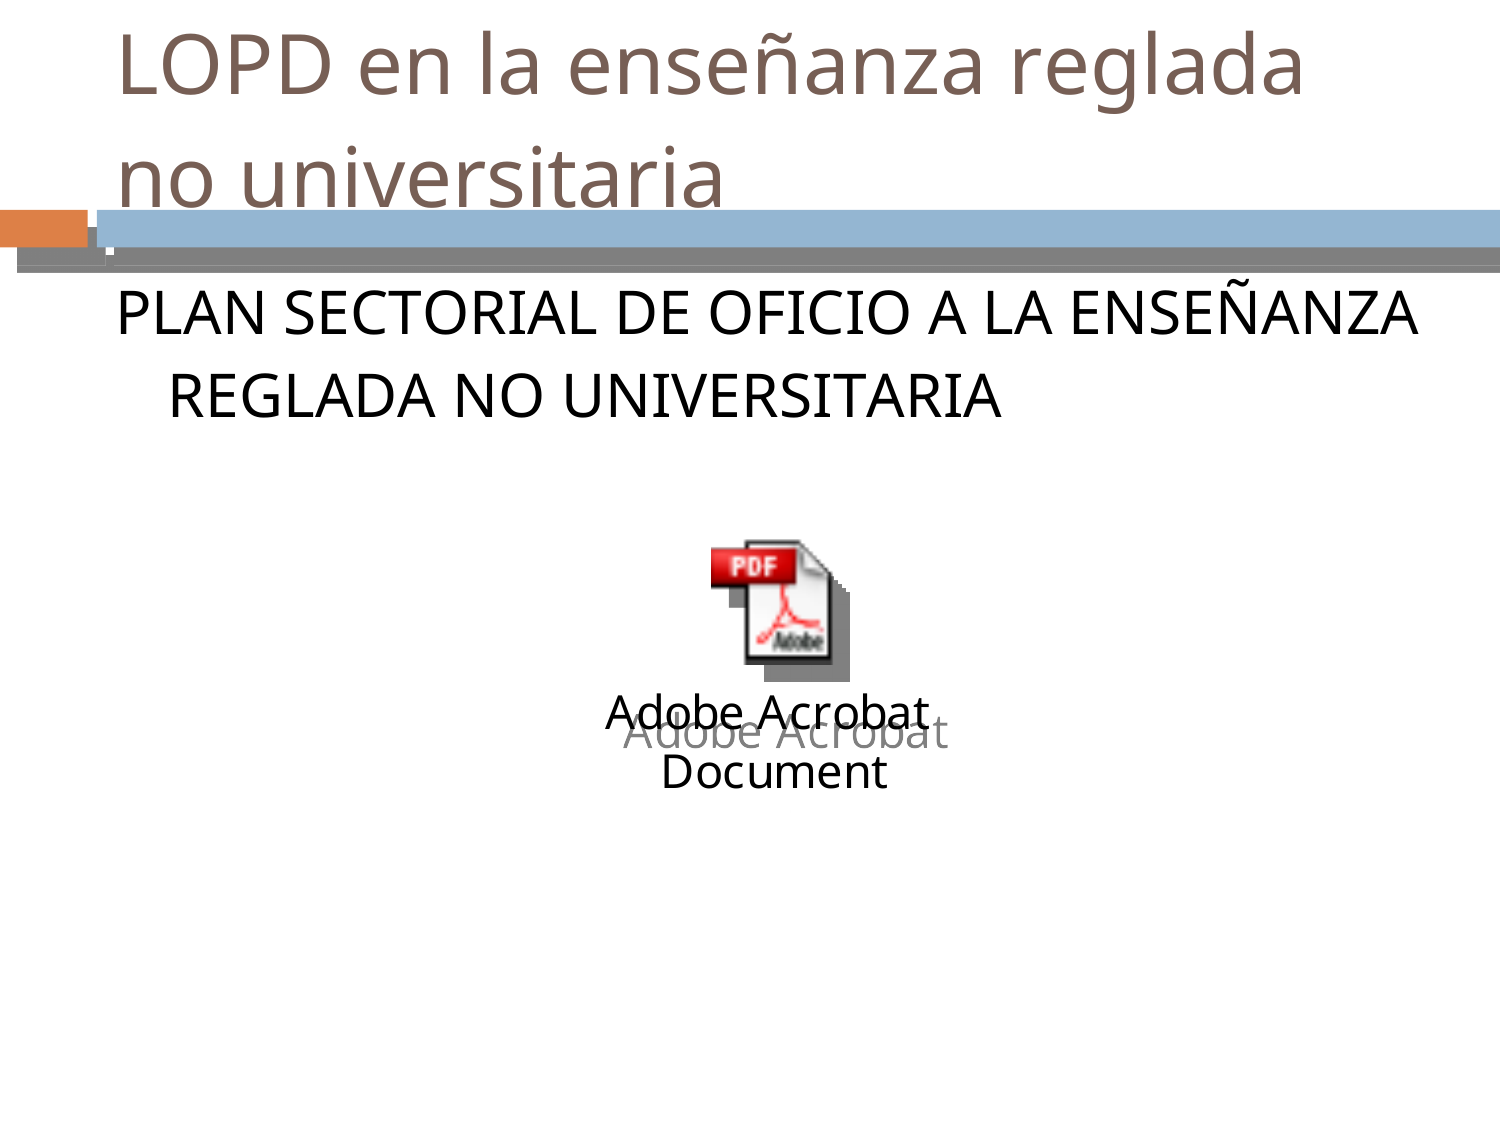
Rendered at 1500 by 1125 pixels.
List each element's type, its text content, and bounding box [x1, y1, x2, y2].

title LOPD en la enseñanza reglada no universitaria [100, 20, 1438, 218]
list PLAN SECTORIAL DE OFICIO A LA ENSEÑANZA REGLADA NO UNIVERSITARIA [100, 262, 1438, 1001]
chart [585, 539, 961, 856]
